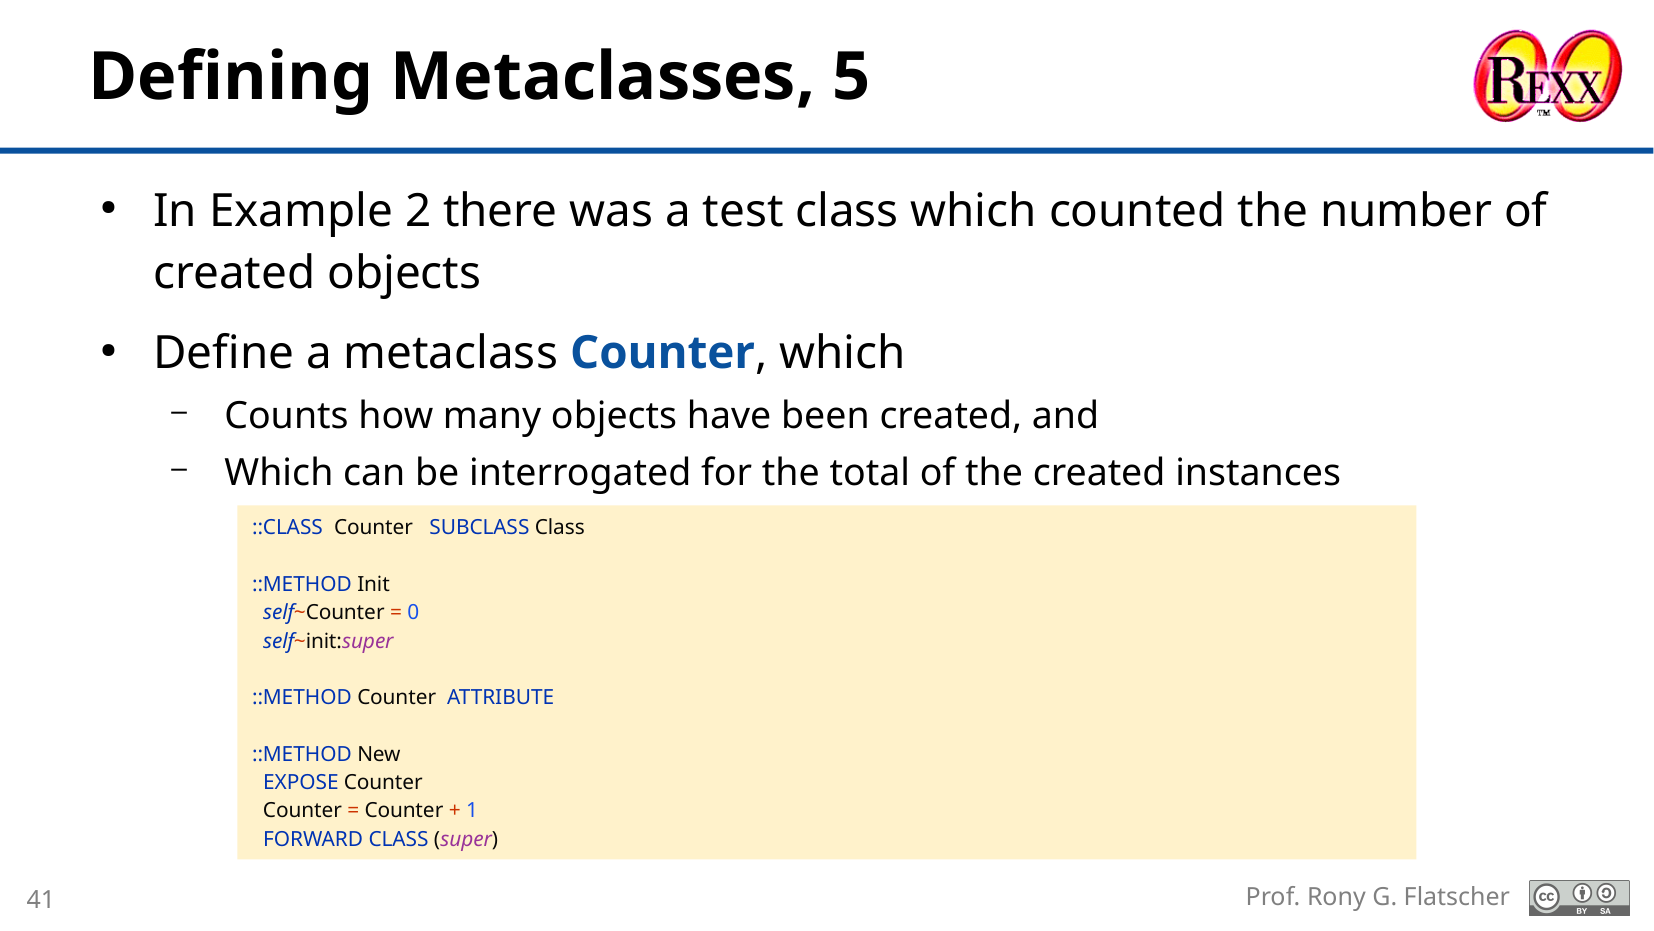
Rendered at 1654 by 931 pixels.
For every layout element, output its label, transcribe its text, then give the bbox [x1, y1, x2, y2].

list In Example 2 there was a test class which counted the number of created objects Define a metaclass Counter, which Counts how many objects have been created, and Which can be interrogated for the total of the created instances [82, 177, 1571, 857]
title Defining Metaclasses, 5 [29, 0, 1654, 148]
text_box ::CLASS Counter SUBCLASS Class ::METHOD Init self~Counter = 0 self~init:super ::METHOD Counter ATTRIBUTE ::METHOD New EXPOSE Counter Counter = Counter + 1 FORWARD CLASS (super) [237, 505, 1417, 845]
